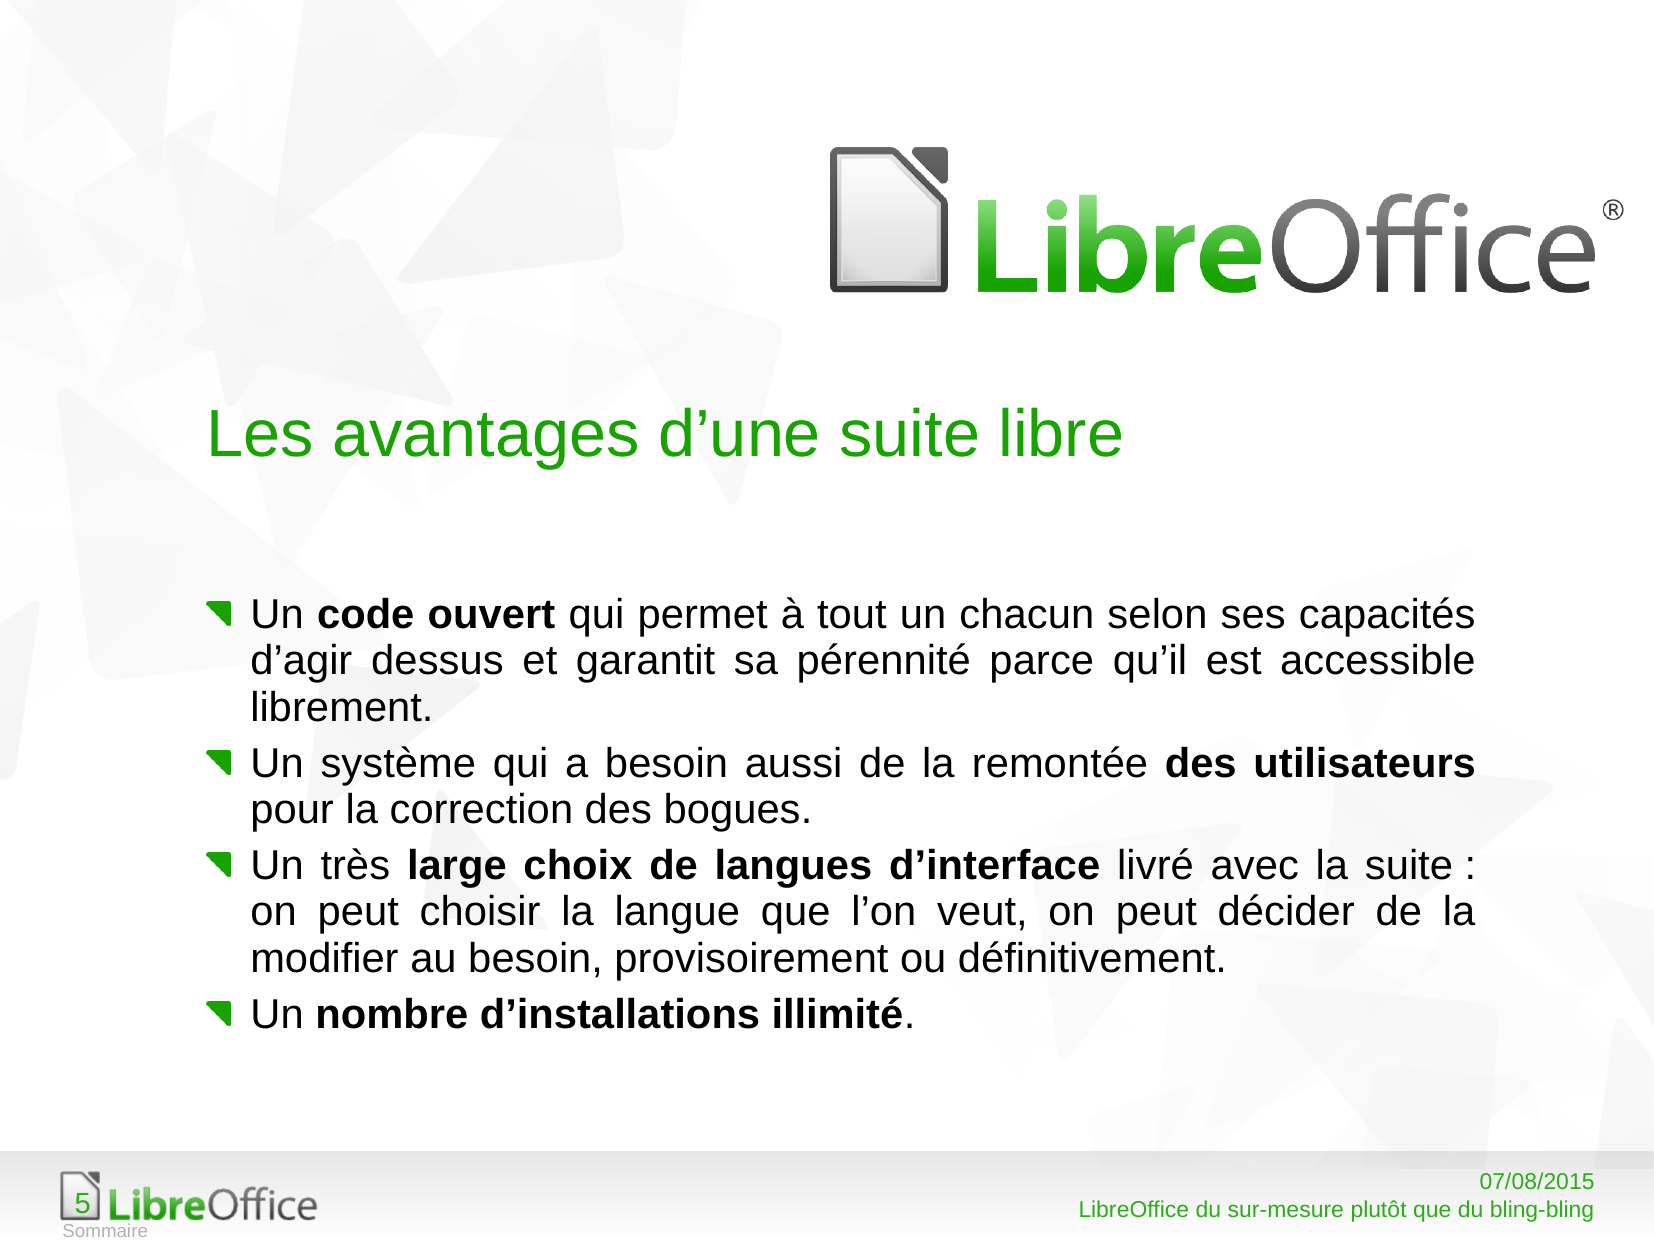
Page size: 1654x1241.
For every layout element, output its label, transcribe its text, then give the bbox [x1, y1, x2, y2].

picture [915, 548, 1654, 1169]
list Un code ouvert qui permet à tout un chacun selon ses capacités d’agir dessus et garantit sa pérennité parce qu’il est accessible librement. Un système qui a besoin aussi de la remontée des utilisateurs pour la correction des bogues. Un très large choix de langues d’interface livré avec la suite : on peut choisir la langue que l’on veut, on peut décider de la modifier au besoin, provisoirement ou définitivement. Un nombre d’installations illimité. [206, 590, 1477, 1117]
picture [0, 0, 1654, 930]
picture [41, 1152, 337, 1240]
title Les avantages d’une suite libre [206, 395, 1477, 573]
